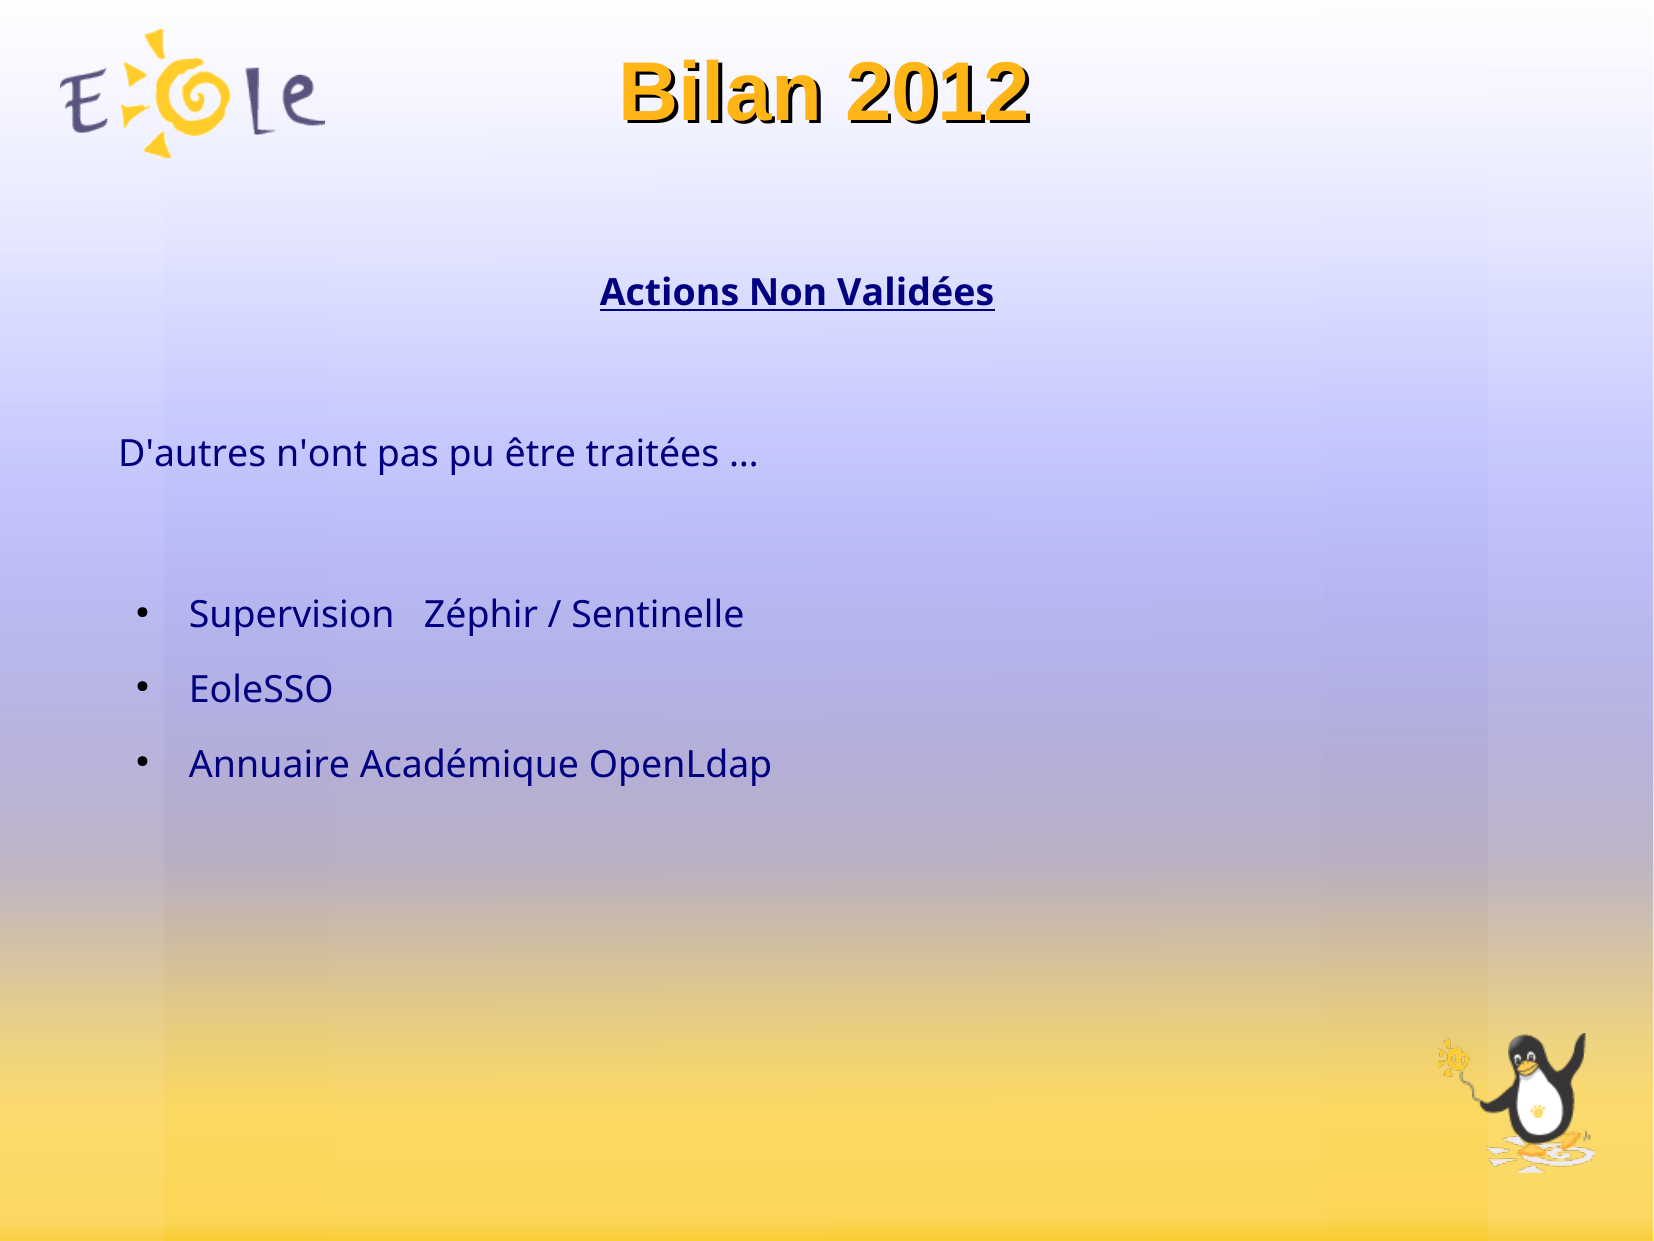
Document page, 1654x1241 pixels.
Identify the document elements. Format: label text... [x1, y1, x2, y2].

picture [0, 0, 1654, 1241]
list Actions Non Validées D'autres n'ont pas pu être traitées … Supervision Zéphir / Sentinelle EoleSSO Annuaire Académique OpenLdap [118, 265, 1477, 1085]
title Bilan 2012 [80, 27, 1569, 156]
